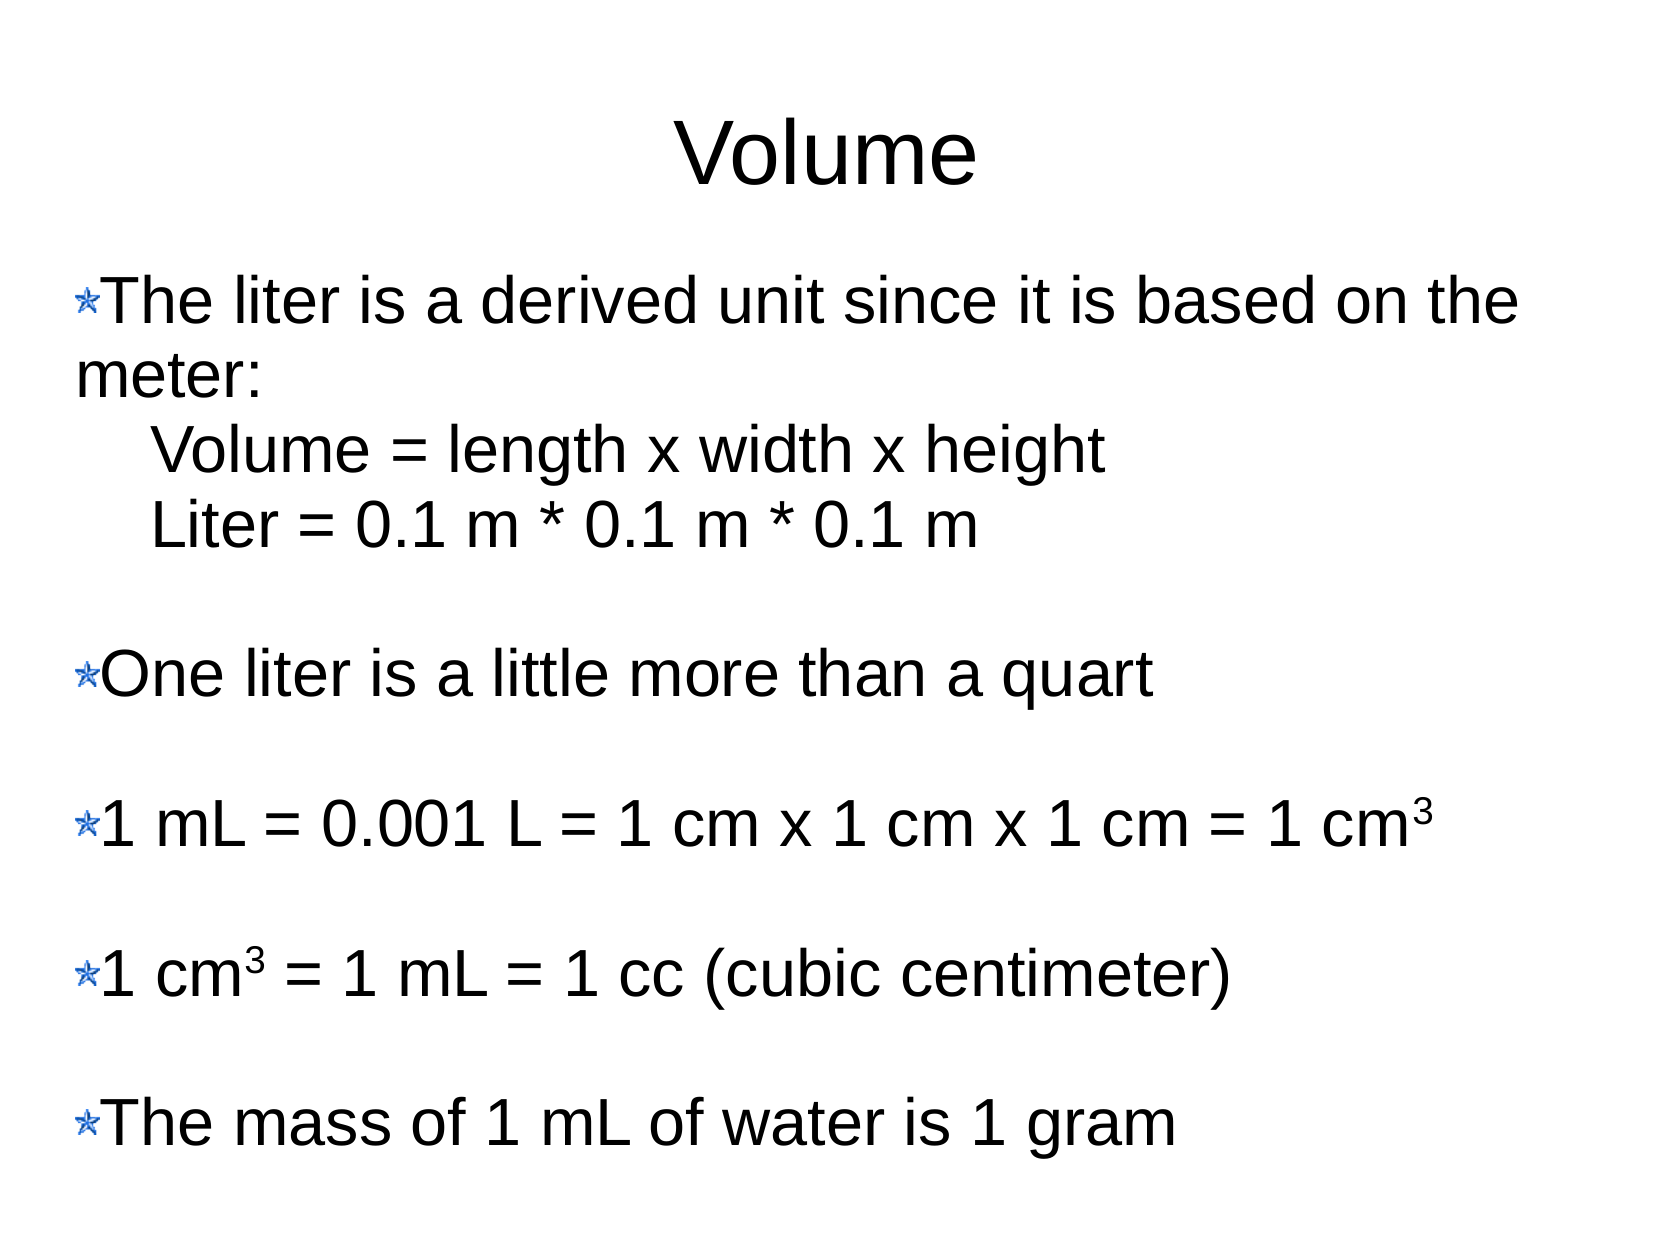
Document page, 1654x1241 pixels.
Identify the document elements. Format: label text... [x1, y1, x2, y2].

title Volume [82, 49, 1571, 257]
subtitle The liter is a derived unit since it is based on the meter: Volume = length x width x height Liter = 0.1 m * 0.1 m * 0.1 m One liter is a little more than a quart 1 mL = 0.001 L = 1 cm x 1 cm x 1 cm = 1 cm3 1 cm3 = 1 mL = 1 cc (cubic centimeter) The mass of 1 mL of water is 1 gram [75, 261, 1564, 1162]
